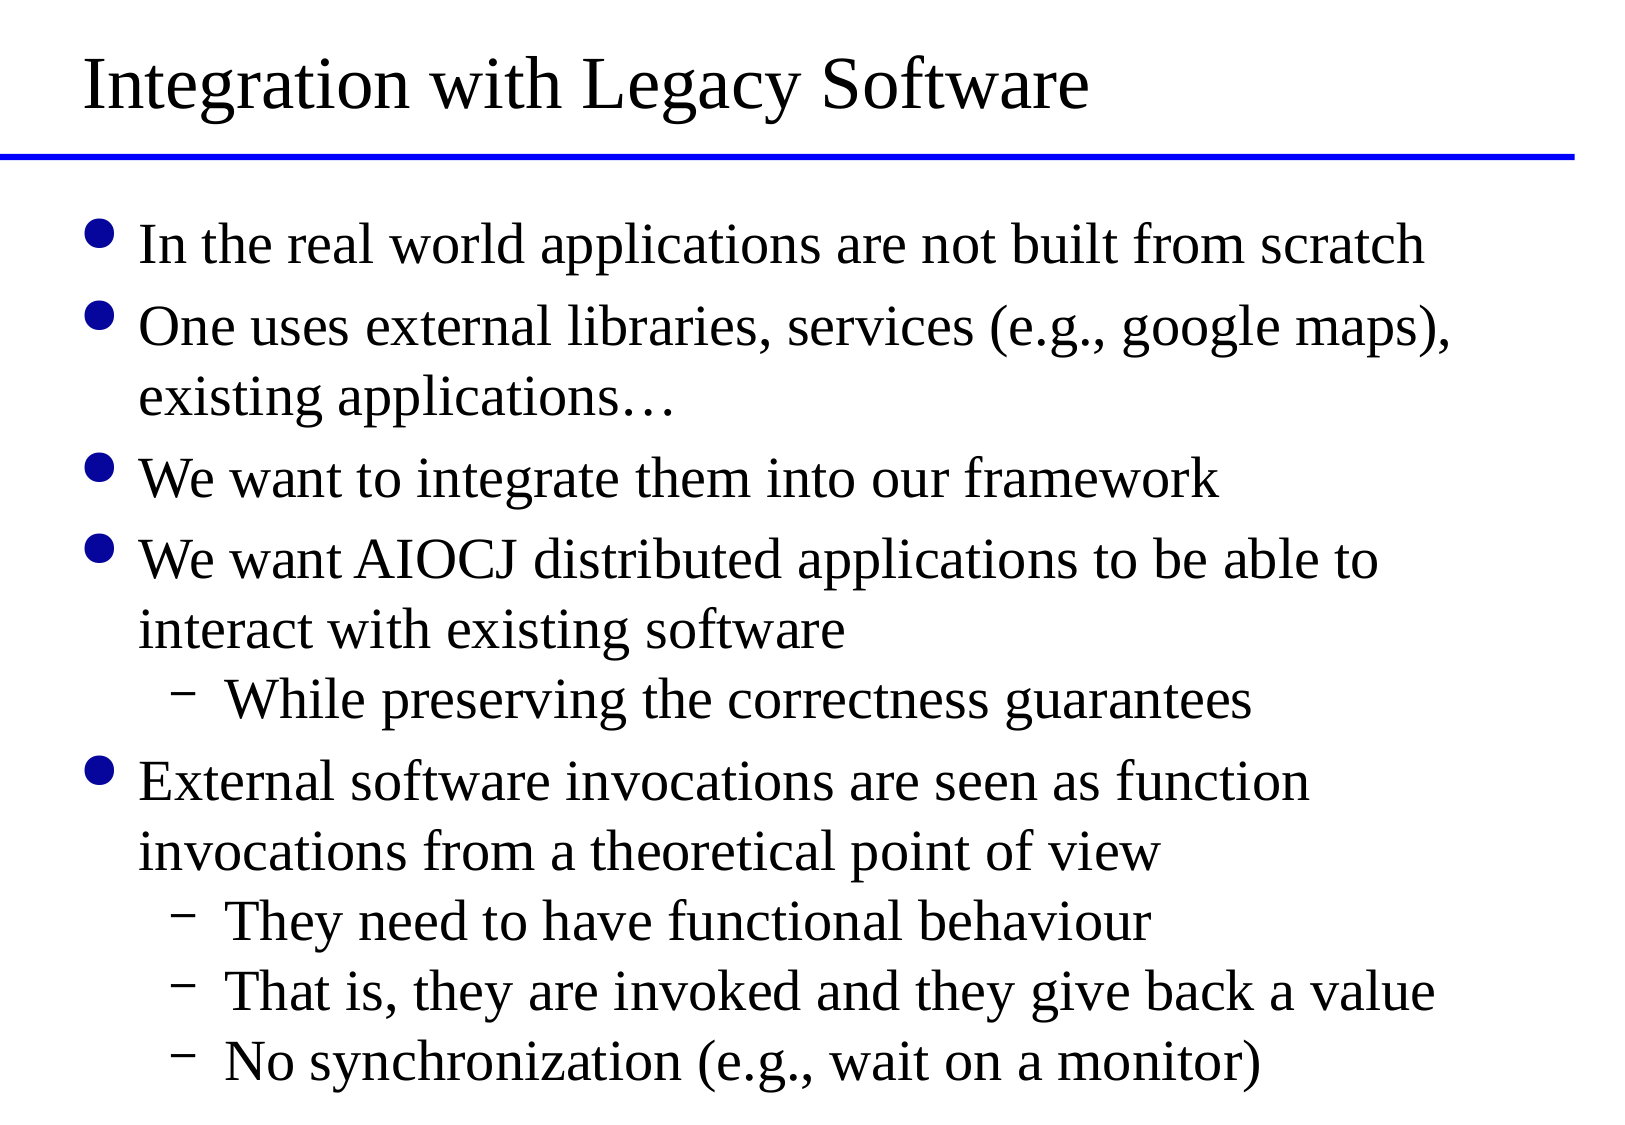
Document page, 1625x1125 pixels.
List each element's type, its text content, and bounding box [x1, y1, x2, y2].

title Integration with Legacy Software [67, 27, 1544, 131]
list In the real world applications are not built from scratch One uses external libraries, services (e.g., google maps), existing applications… We want to integrate them into our framework We want AIOCJ distributed applications to be able to interact with existing software While preserving the correctness guarantees External software invocations are seen as function invocations from a theoretical point of view They need to have functional behaviour That is, they are invoked and they give back a value No synchronization (e.g., wait on a monitor) [67, 198, 1546, 1061]
